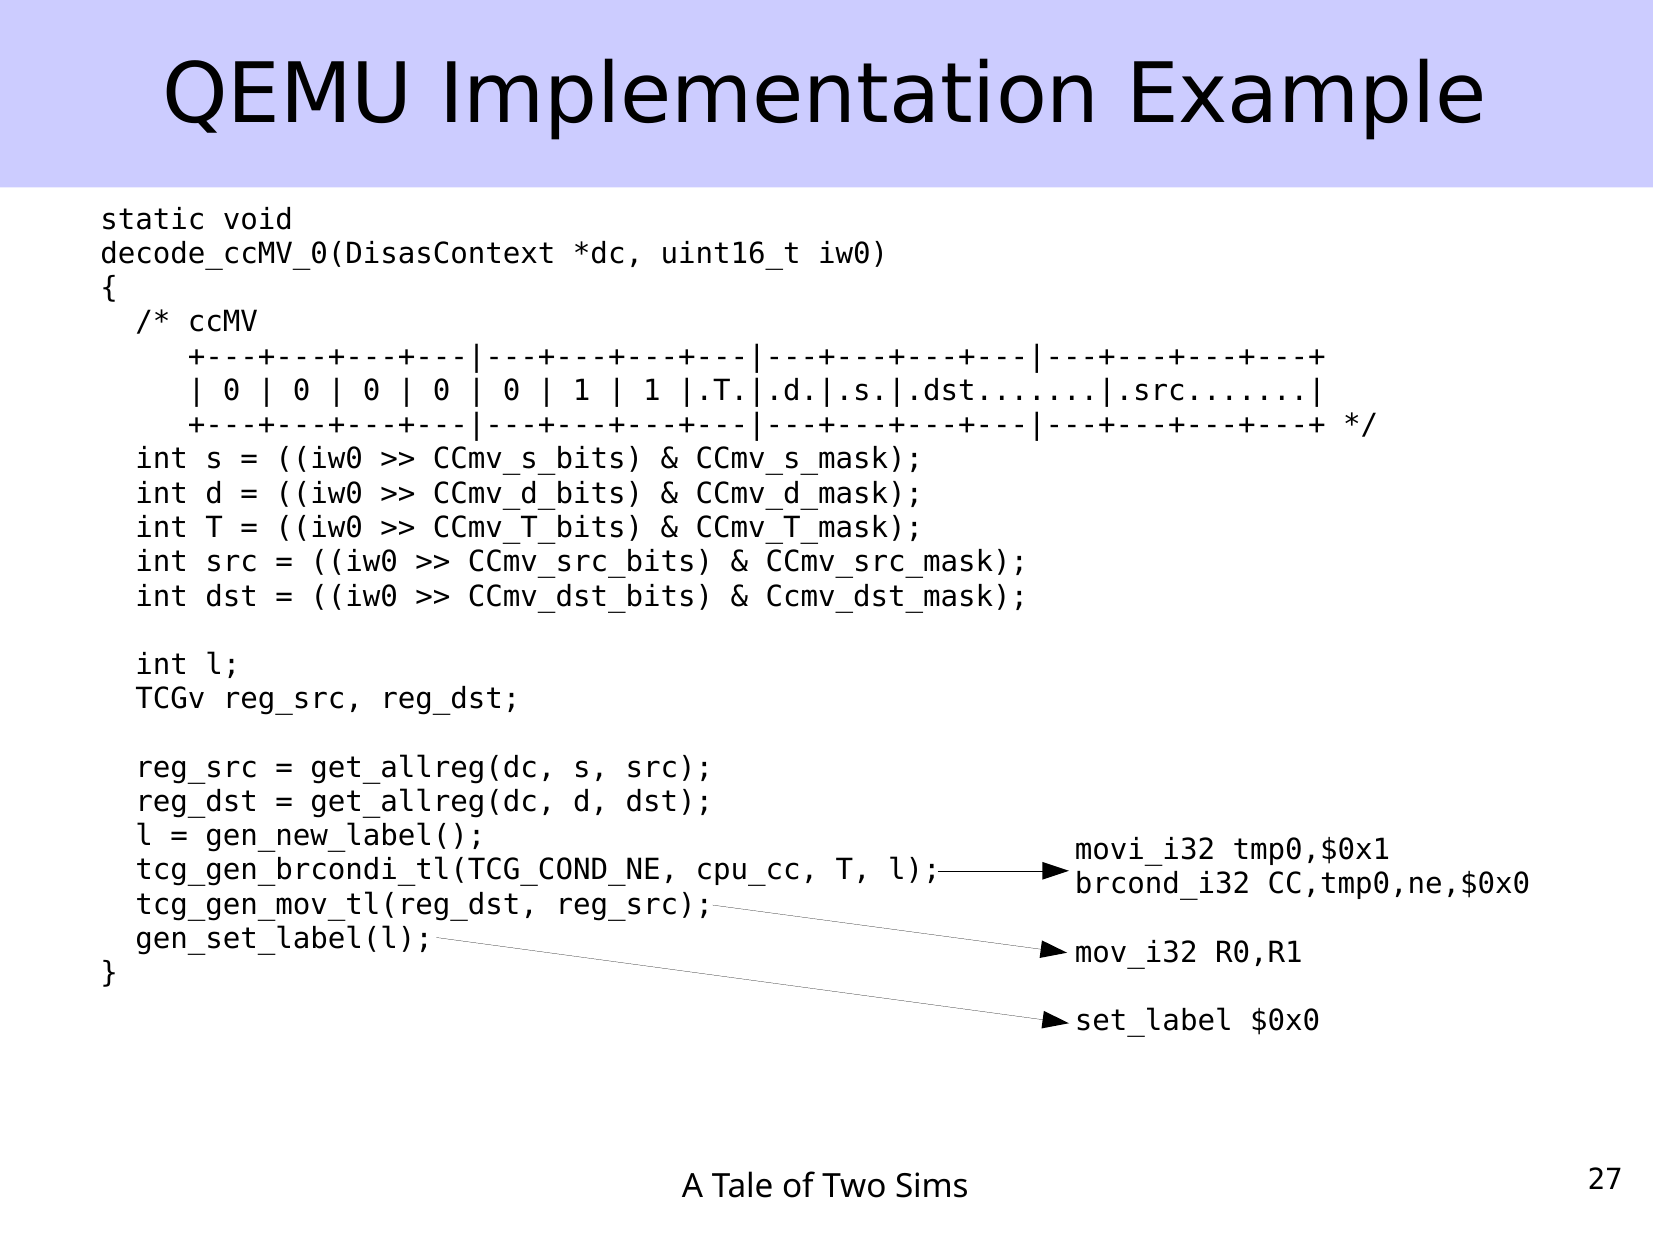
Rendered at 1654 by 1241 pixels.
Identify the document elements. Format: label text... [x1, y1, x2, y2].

title QEMU Implementation Example [0, 0, 1651, 188]
text_box movi_i32 tmp0,$0x1 brcond_i32 CC,tmp0,ne,$0x0 mov_i32 R0,R1 set_label $0x0 [1050, 825, 1545, 1046]
list static void decode_ccMV_0(DisasContext *dc, uint16_t iw0) { /* ccMV +---+---+---+---|---+---+---+---|---+---+---+---|---+---+---+---+ | 0 | 0 | 0 | 0 | 0 | 1 | 1 |.T.|.d.|.s.|.dst.......|.src.......| +---+---+---+---|---+---+---+---|---+---+---+---|---+---+---+---+ */ int s = ((iw0 >> CCmv_s_bits) & CCmv_s_mask); int d = ((iw0 >> CCmv_d_bits) & CCmv_d_mask); int T = ((iw0 >> CCmv_T_bits) & CCmv_T_mask); int src = ((iw0 >> CCmv_src_bits) & CCmv_src_mask); int dst = ((iw0 >> CCmv_dst_bits) & Ccmv_dst_mask); int l; TCGv reg_src, reg_dst; reg_src = get_allreg(dc, s, src); reg_dst = get_allreg(dc, d, dst); l = gen_new_label(); tcg_gen_brcondi_tl(TCG_COND_NE, cpu_cc, T, l); tcg_gen_mov_tl(reg_dst, reg_src); gen_set_label(l); } [29, 201, 1620, 1151]
